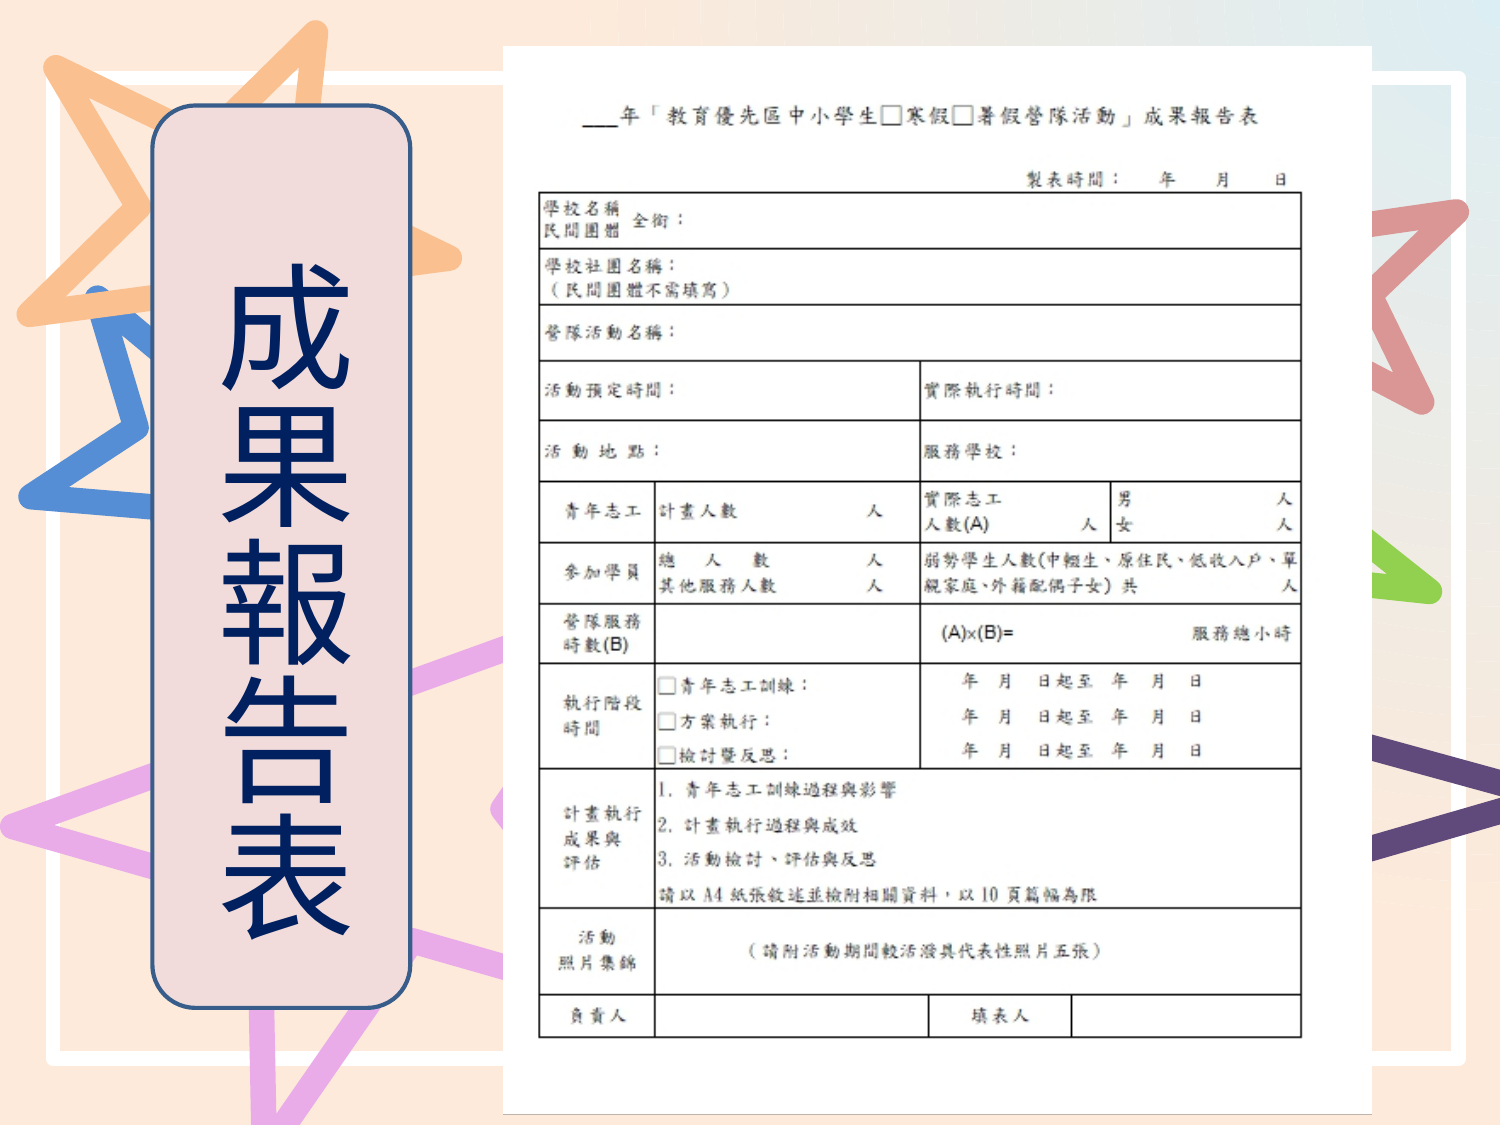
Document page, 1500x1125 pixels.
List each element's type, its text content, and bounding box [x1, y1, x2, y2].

picture [503, 46, 1372, 1125]
text_box 成果報告表 [152, 105, 411, 1008]
